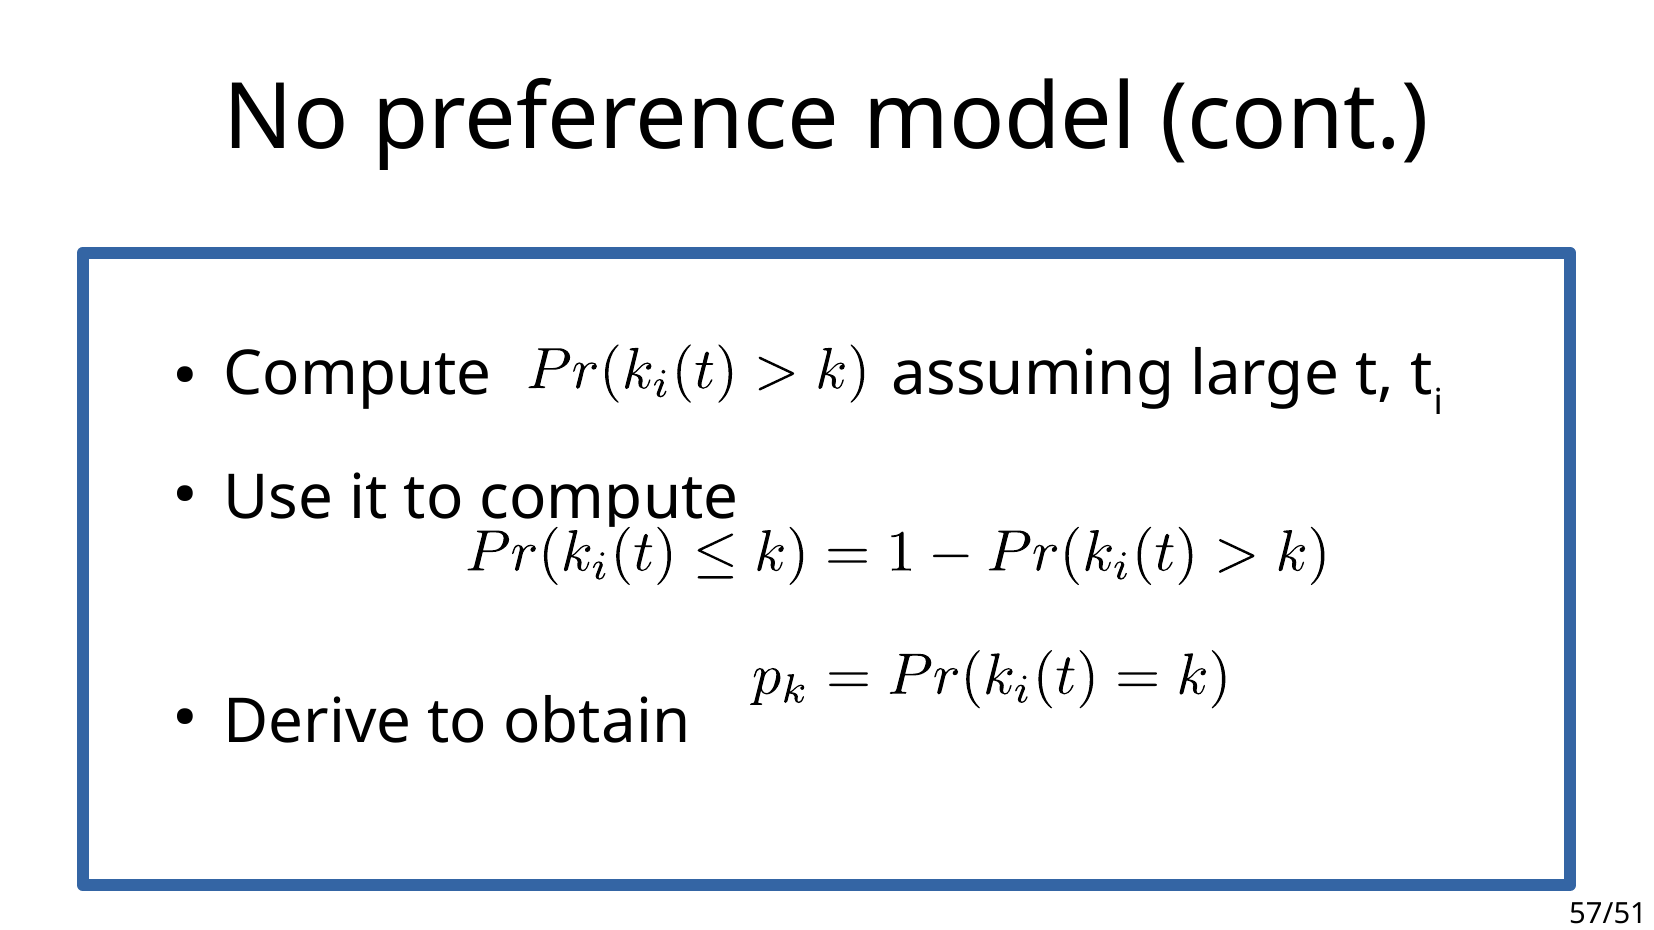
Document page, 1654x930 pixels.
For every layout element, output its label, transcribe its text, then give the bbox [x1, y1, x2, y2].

text_box [526, 344, 871, 403]
list Compute assuming large t, ti Use it to compute Derive to obtain [82, 252, 1571, 886]
title No preference model (cont.) [82, 1, 1571, 225]
text_box [465, 526, 1331, 586]
text_box [750, 650, 1232, 709]
